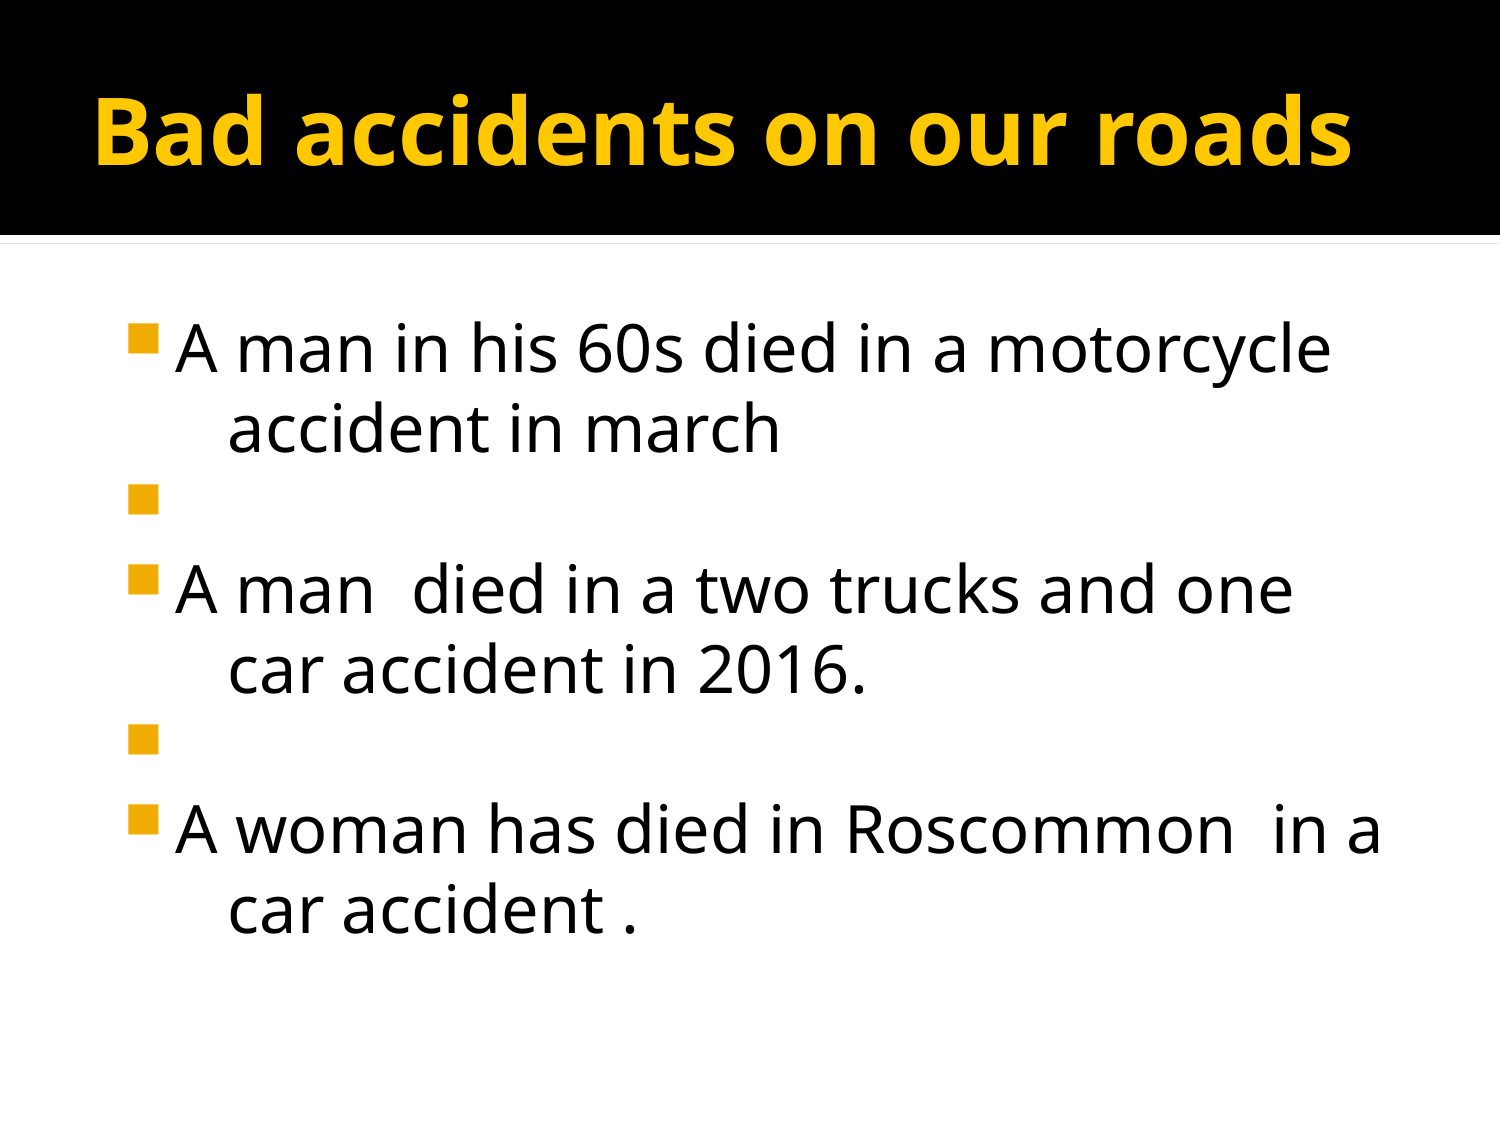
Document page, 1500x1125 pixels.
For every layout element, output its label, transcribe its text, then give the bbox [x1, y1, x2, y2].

title Bad accidents on our roads [75, 25, 1426, 232]
list A man in his 60s died in a motorcycle accident in march A man died in a two trucks and one car accident in 2016. A woman has died in Roscommon in a car accident . [75, 291, 1426, 1051]
